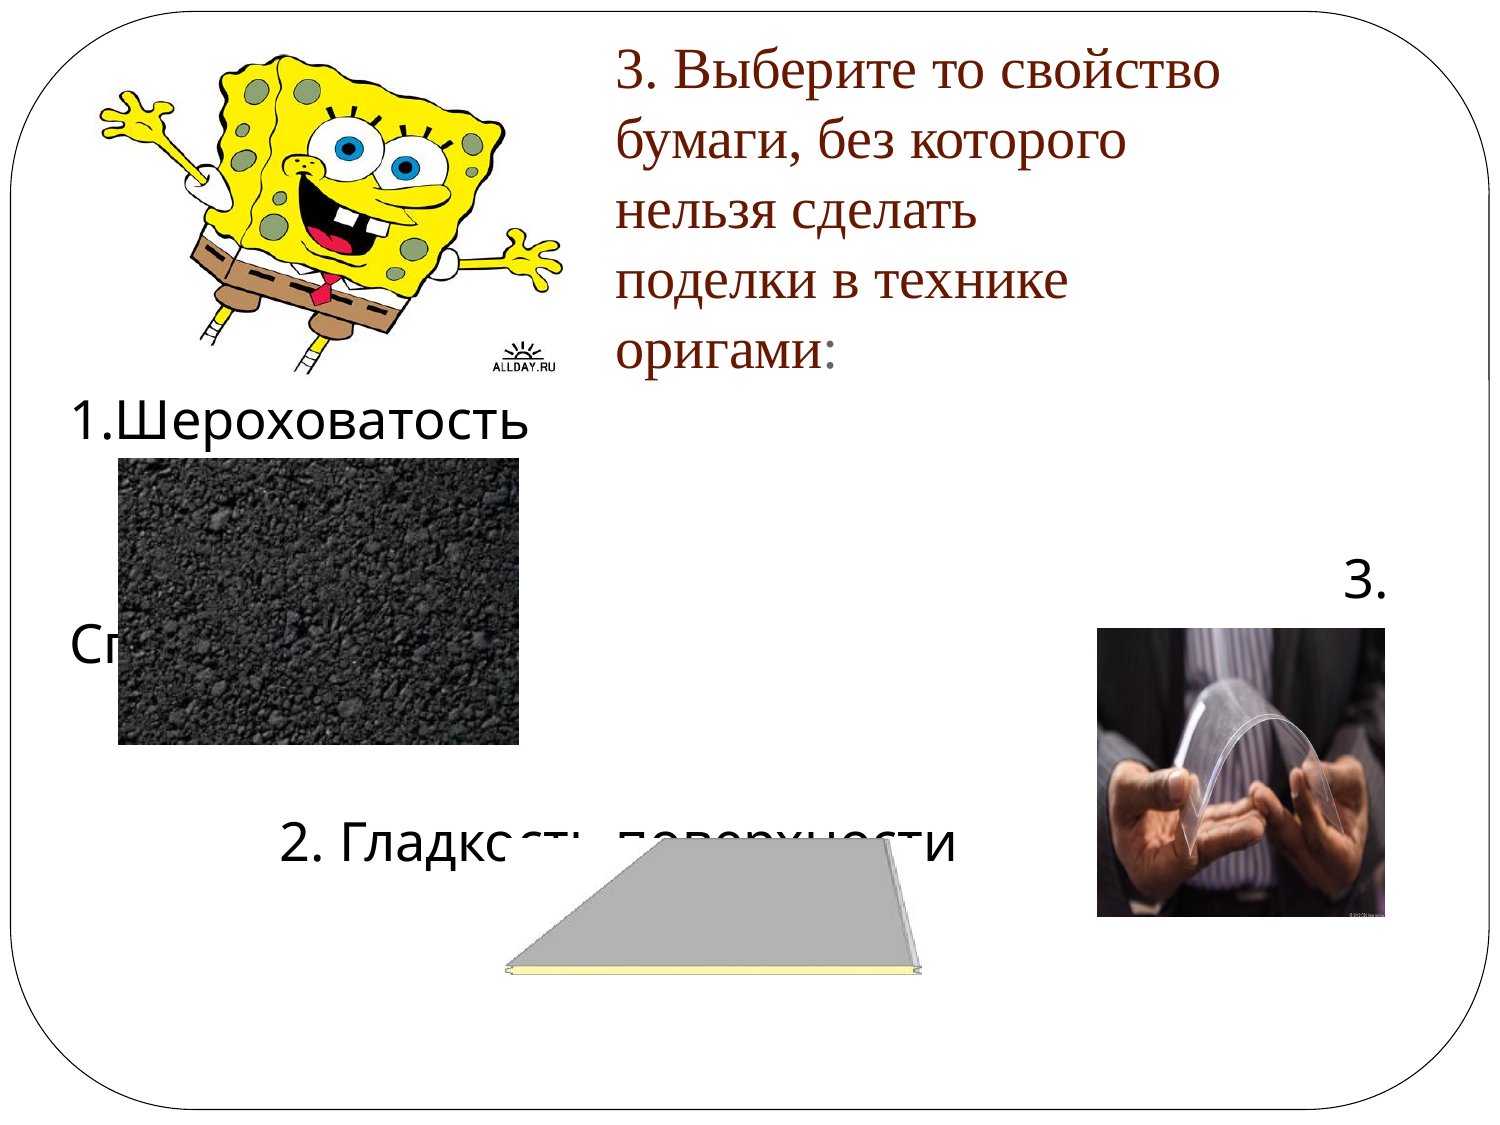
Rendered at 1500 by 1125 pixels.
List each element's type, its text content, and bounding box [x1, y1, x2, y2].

title 3. Выберите то свойство бумаги, без которого нельзя сделать поделки в технике оригами: [600, 23, 1276, 249]
picture [1097, 628, 1385, 917]
picture [505, 838, 922, 975]
picture [118, 458, 519, 745]
list 1.Шероховатость 3. Сгибаемость 2. Гладкость поверхности [54, 377, 1418, 1016]
picture [94, 49, 563, 378]
